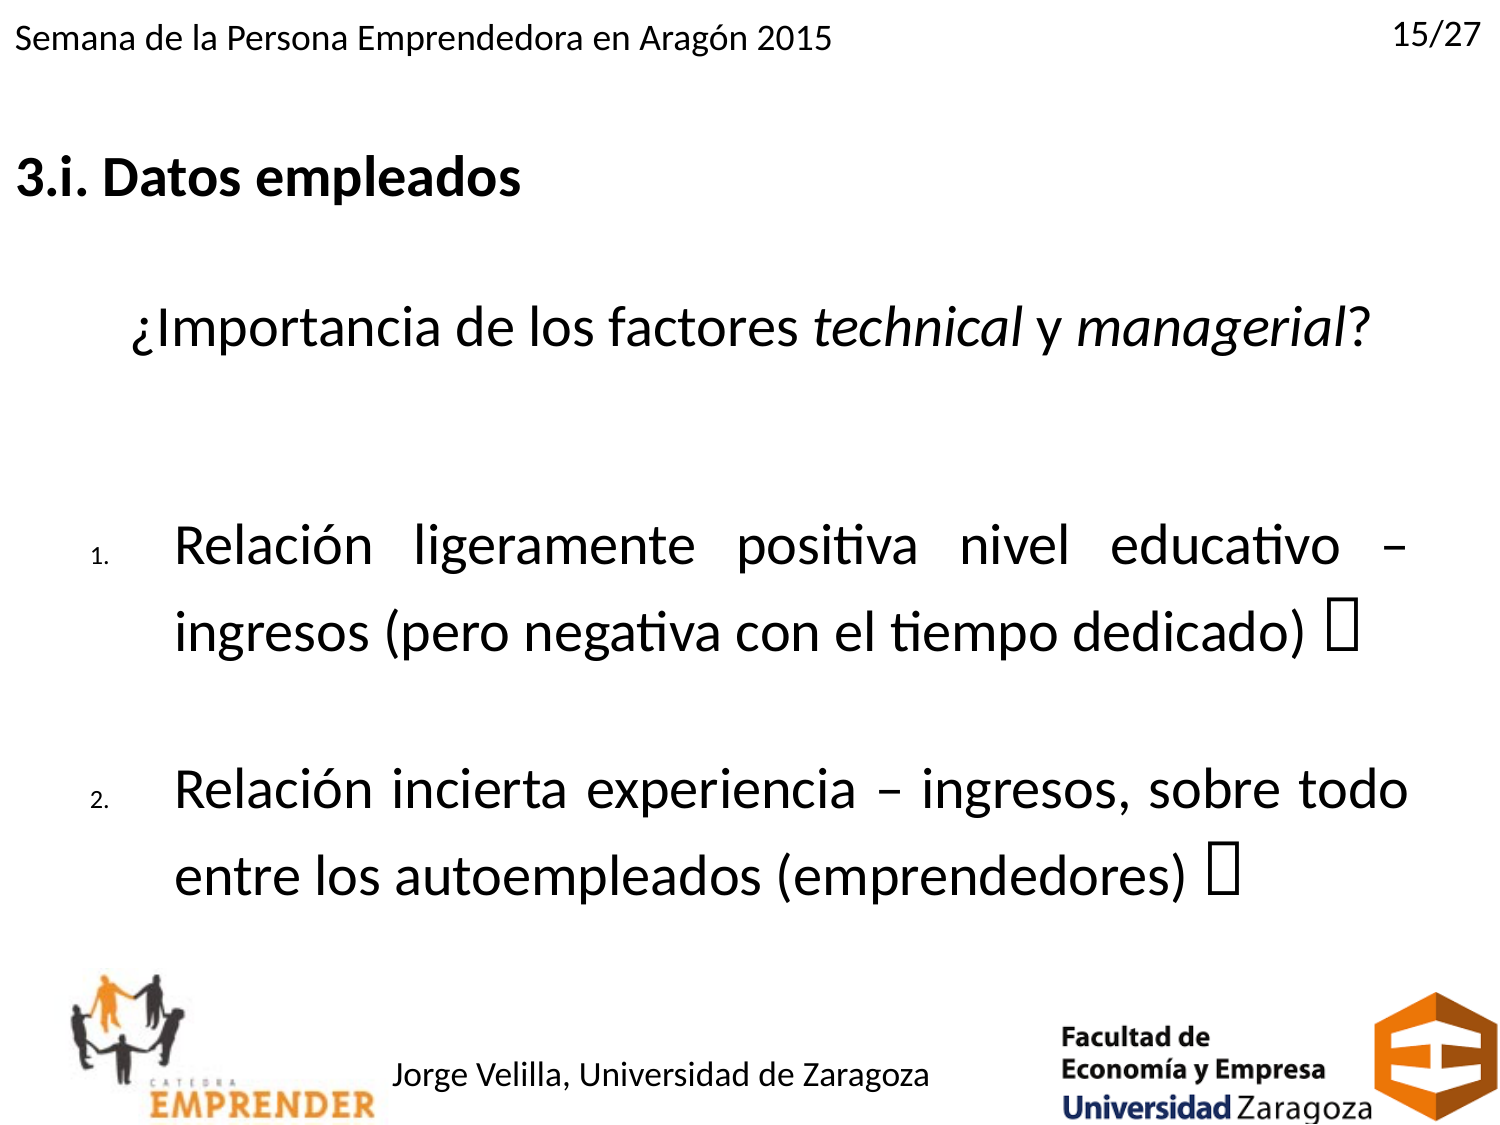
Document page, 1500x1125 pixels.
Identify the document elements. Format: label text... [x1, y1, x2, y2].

text_box Semana de la Persona Emprendedora en Aragón 2015 [0, 5, 857, 66]
picture [0, 968, 444, 1125]
text_box Jorge Velilla, Universidad de Zaragoza [377, 1043, 946, 1101]
picture [1050, 992, 1500, 1124]
list ¿Importancia de los factores technical y managerial? Relación ligeramente positiva nivel educativo – ingresos (pero negativa con el tiempo dedicado)  Relación incierta experiencia – ingresos, sobre todo entre los autoempleados (emprendedores)  [75, 280, 1425, 1020]
text_box 3.i. Datos empleados [0, 120, 625, 227]
slide_number <número>/27 [1376, 1, 1500, 59]
